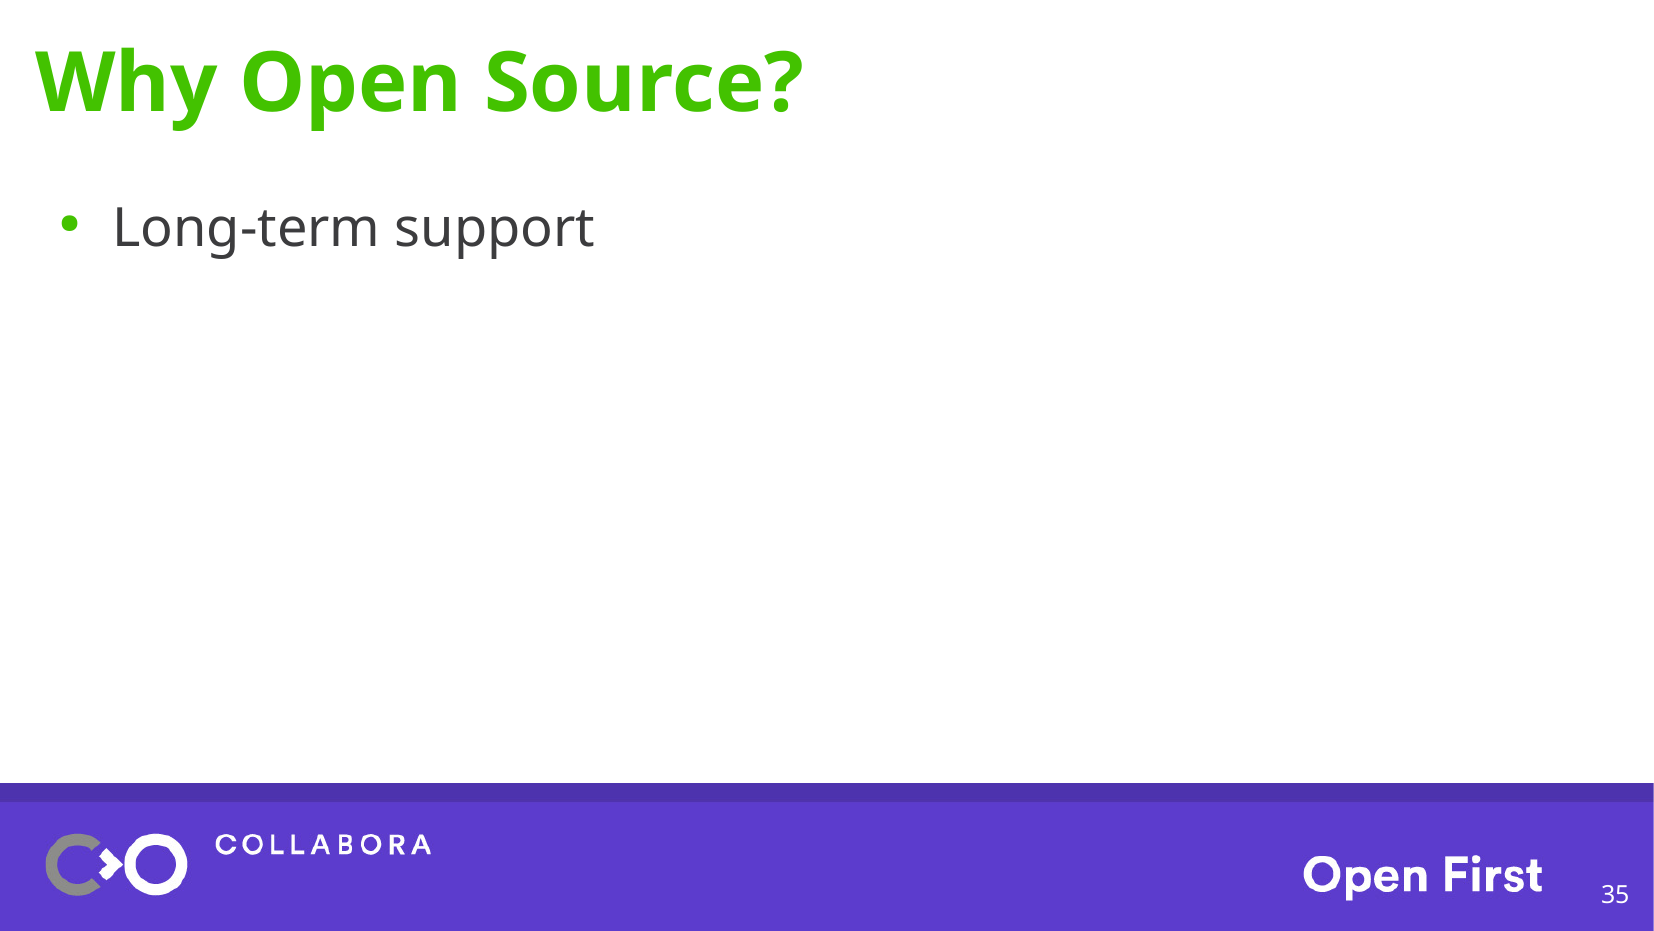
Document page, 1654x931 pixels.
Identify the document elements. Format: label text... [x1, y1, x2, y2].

title Why Open Source? [35, 28, 1609, 192]
picture [0, 0, 1654, 931]
list Long-term support [41, 160, 1614, 804]
